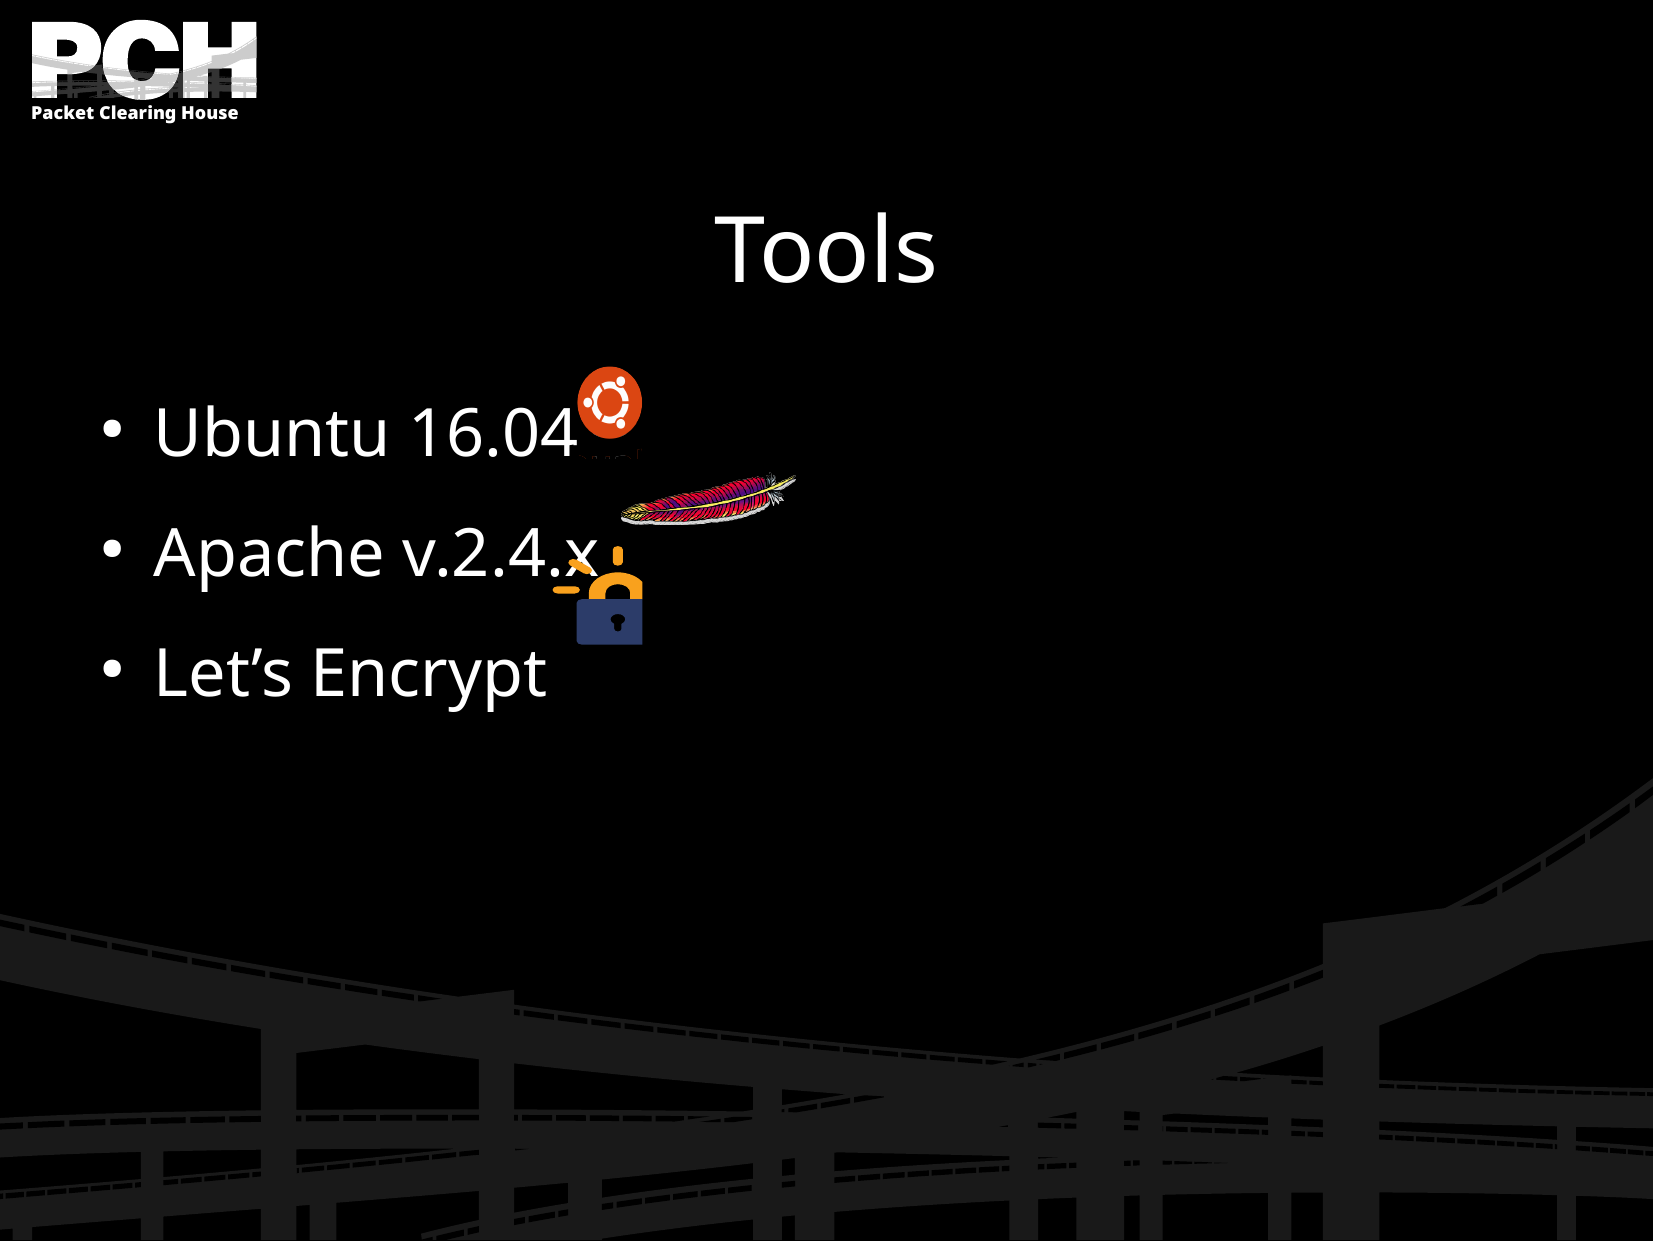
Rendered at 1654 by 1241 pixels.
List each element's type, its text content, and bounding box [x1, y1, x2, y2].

list Ubuntu 16.04 Apache v.2.4.x Let’s Encrypt [82, 384, 1571, 1105]
picture [549, 542, 643, 655]
picture [557, 360, 663, 459]
picture [621, 472, 796, 526]
title Tools [0, 143, 1653, 352]
